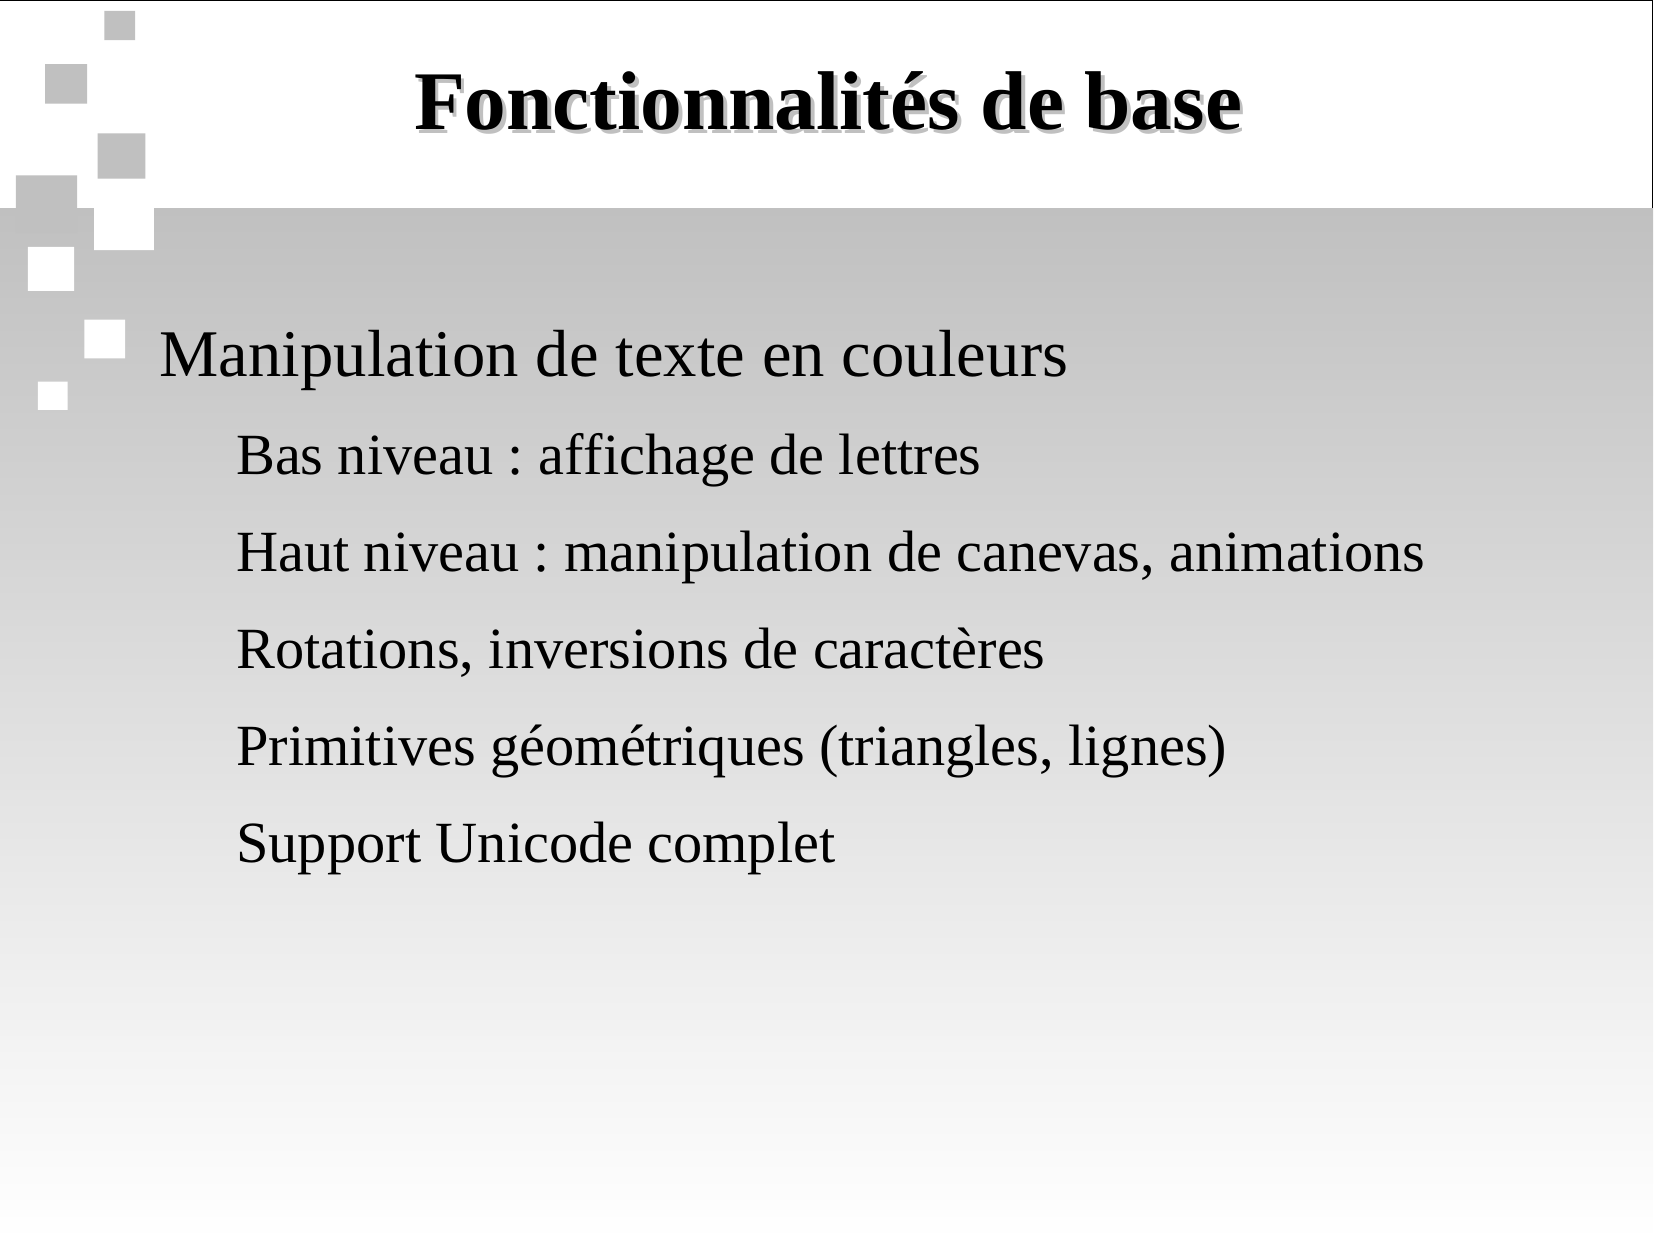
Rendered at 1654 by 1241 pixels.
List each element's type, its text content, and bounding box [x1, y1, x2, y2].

title Fonctionnalités de base [90, 0, 1567, 204]
list Manipulation de texte en couleurs Bas niveau : affichage de lettres Haut niveau : manipulation de canevas, animations Rotations, inversions de caractères Primitives géométriques (triangles, lignes) Support Unicode complet [141, 279, 1532, 1183]
